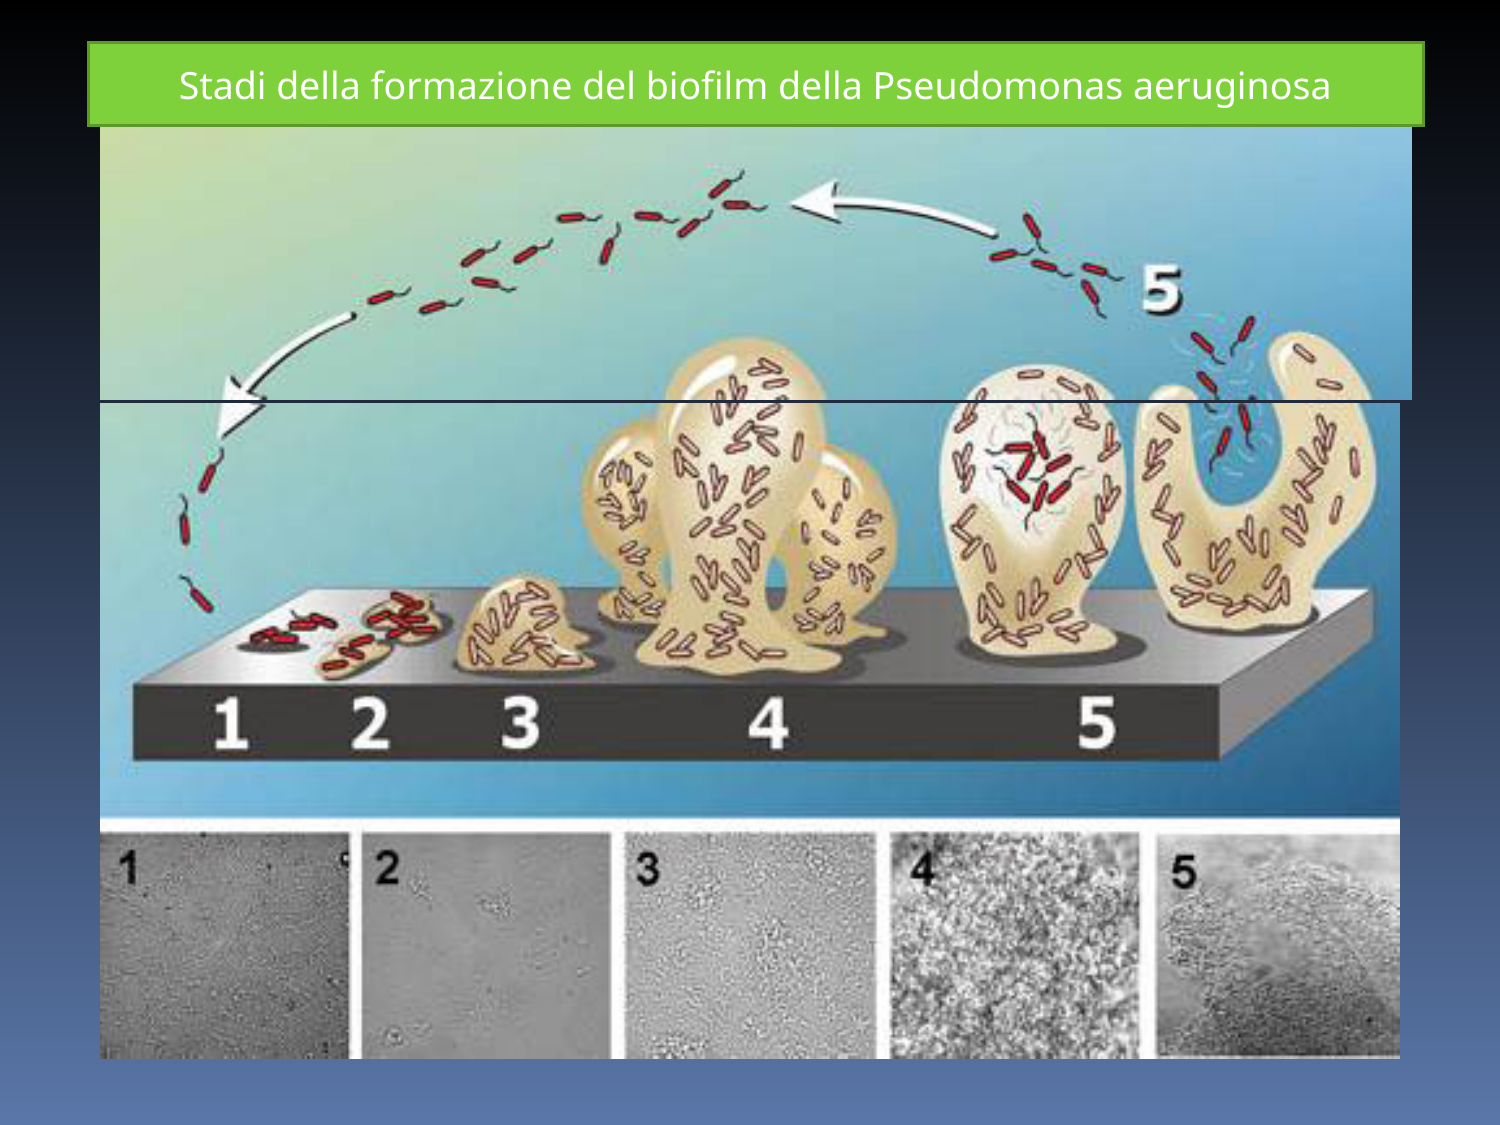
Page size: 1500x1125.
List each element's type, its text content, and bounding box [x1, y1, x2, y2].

picture [100, 126, 1412, 400]
picture [100, 403, 1400, 1059]
text_box Stadi della formazione del biofilm della Pseudomonas aeruginosa [88, 42, 1424, 126]
